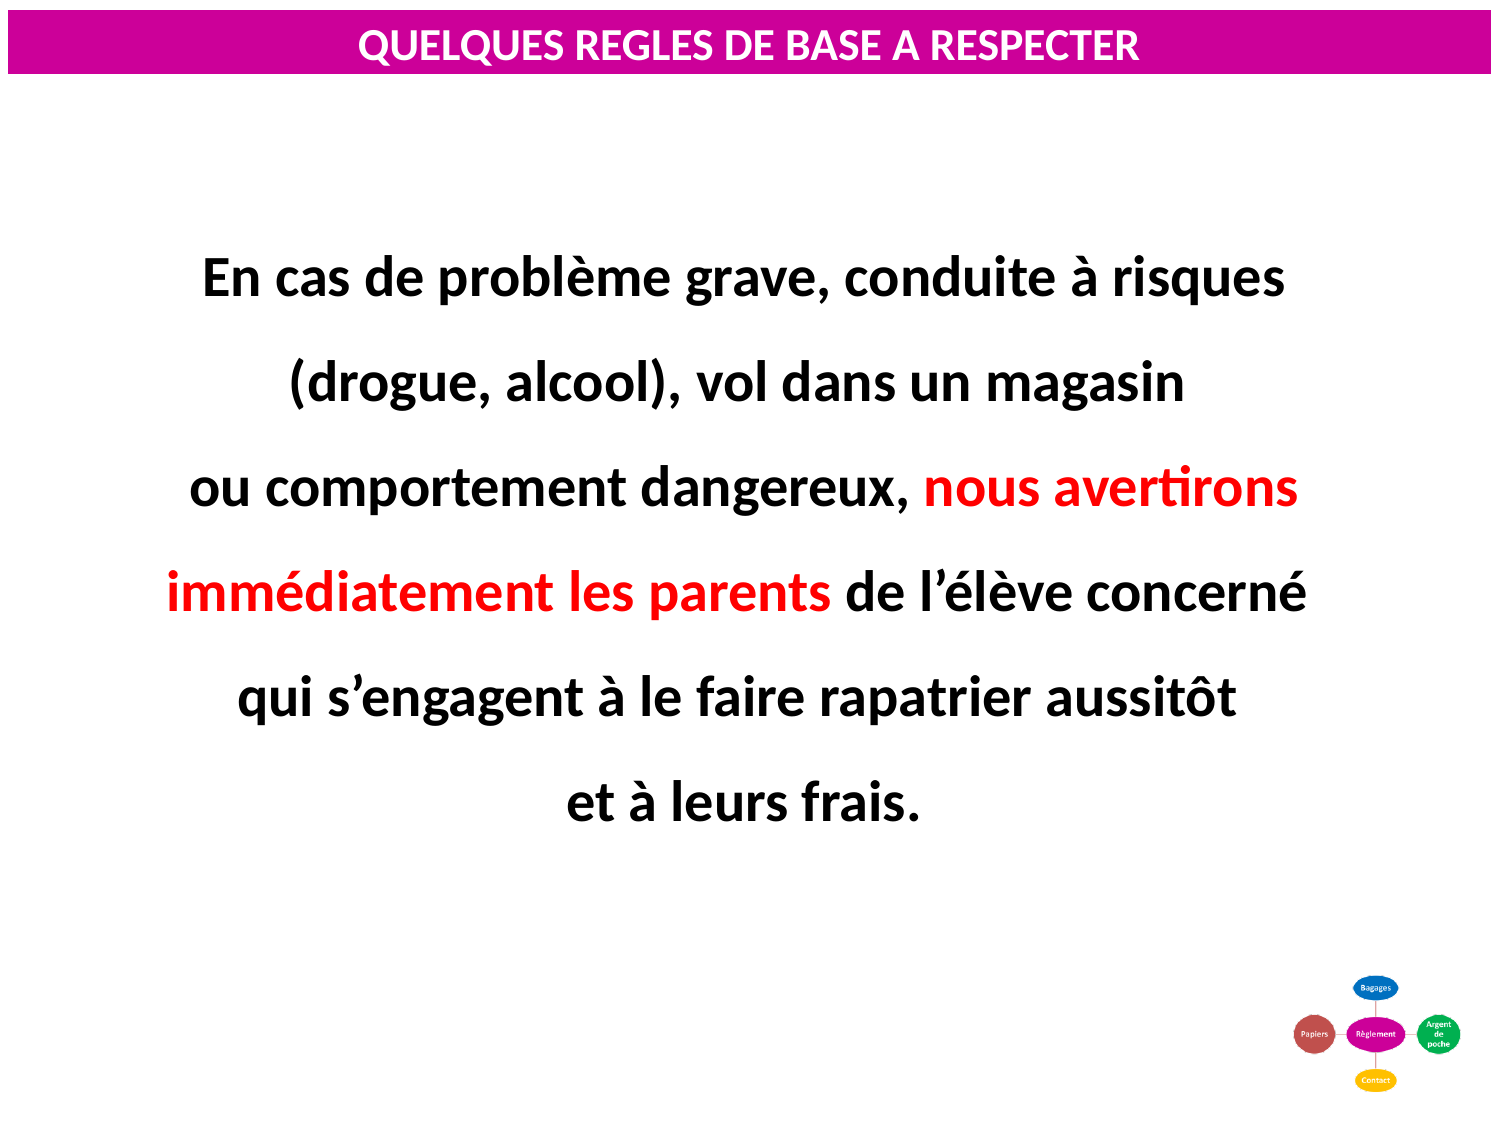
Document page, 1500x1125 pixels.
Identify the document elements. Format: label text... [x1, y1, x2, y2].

text_box En cas de problème grave, conduite à risques (drogue, alcool), vol dans un magasin ou comportement dangereux, nous avertirons immédiatement les parents de l’élève concerné qui s’engagent à le faire rapatrier aussitôt et à leurs frais. [112, 196, 1376, 841]
picture [1289, 969, 1463, 1098]
text_box QUELQUES REGLES DE BASE A RESPECTER [4, 7, 1495, 78]
